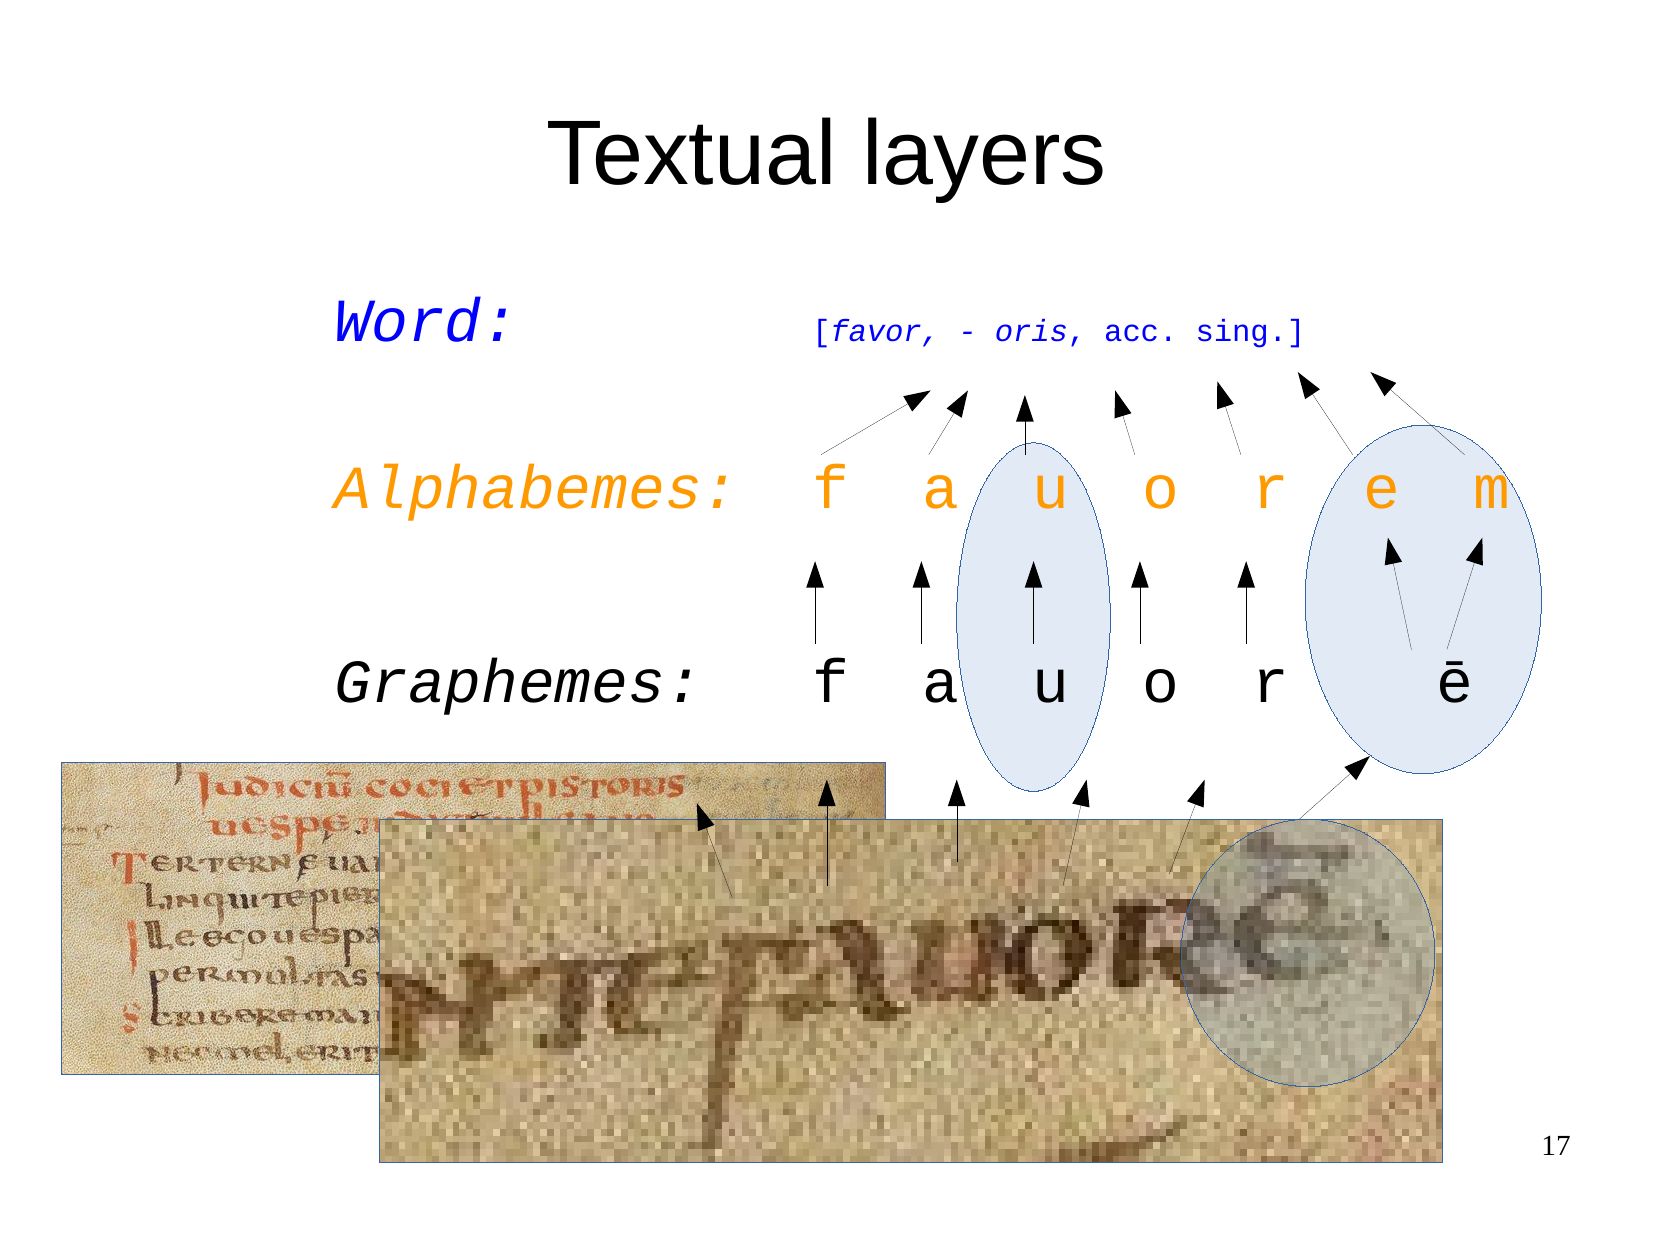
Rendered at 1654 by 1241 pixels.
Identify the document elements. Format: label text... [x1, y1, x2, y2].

text_box [1538, 557, 1542, 641]
text_box [1006, 780, 1061, 792]
list Word: [favor, - oris, acc. sing.] Alphabemes: f a u o r e m Graphemes: f a u o r ē [269, 290, 1538, 780]
picture [61, 762, 1443, 1163]
title Textual layers [82, 49, 1571, 257]
text_box [1181, 819, 1435, 1087]
